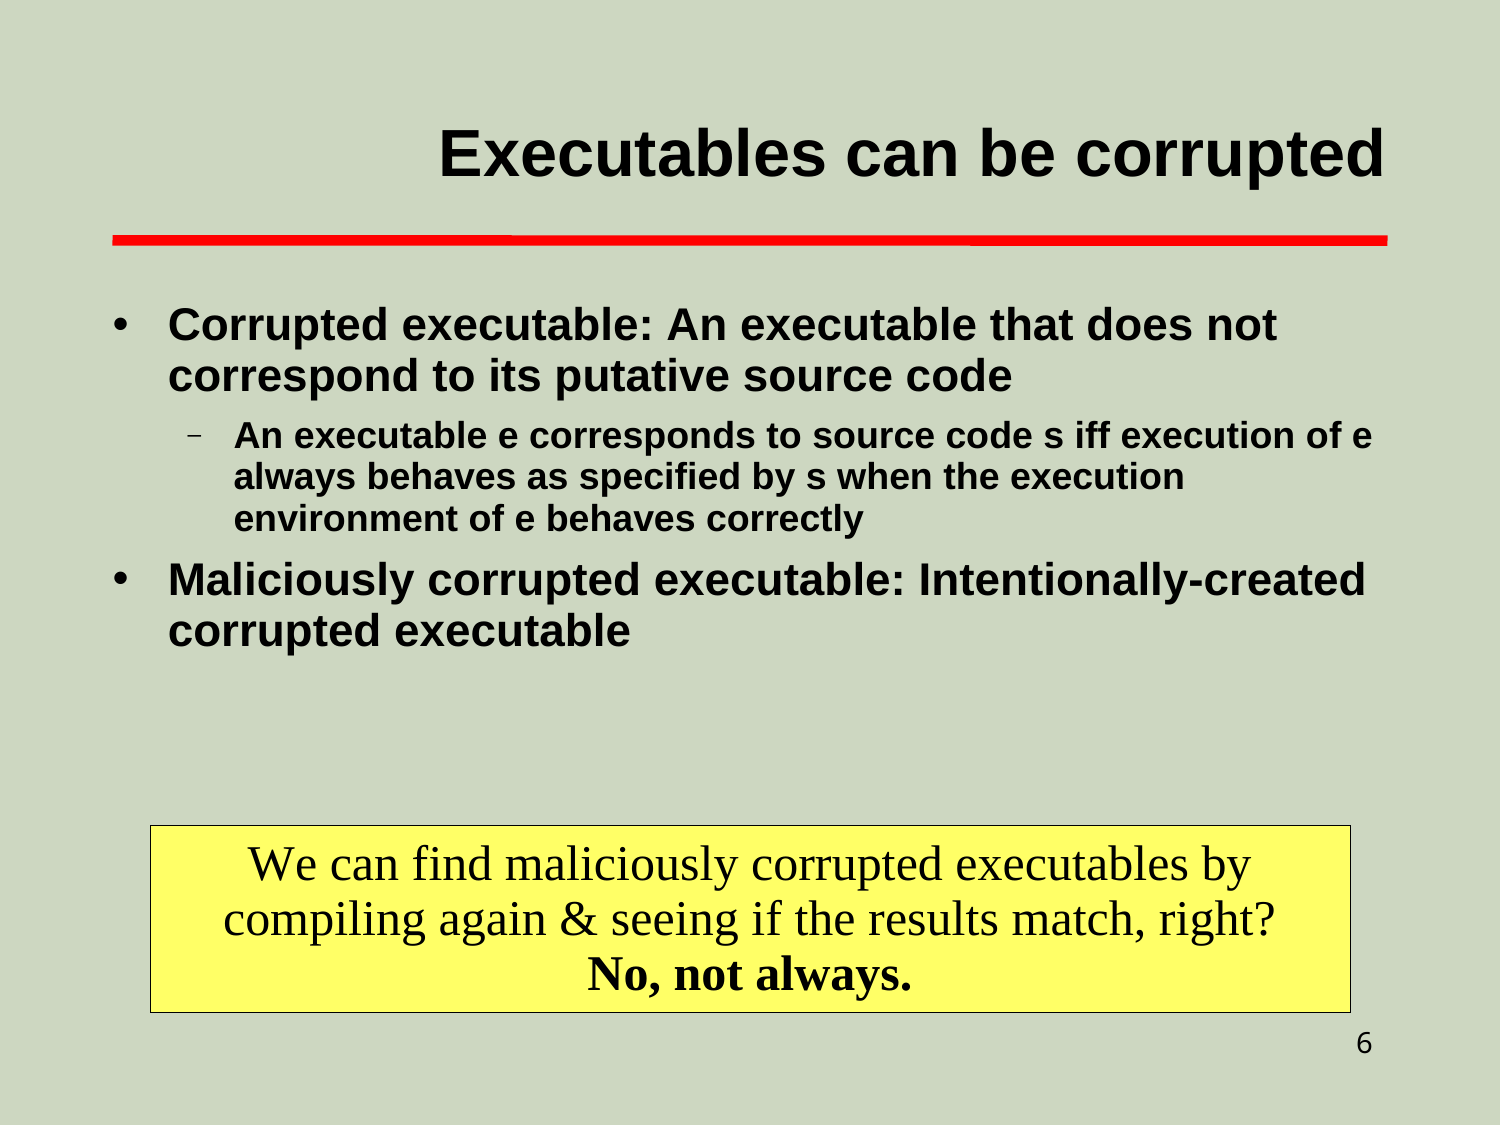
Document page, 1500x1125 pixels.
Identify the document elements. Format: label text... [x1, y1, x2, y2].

text_box We can find maliciously corrupted executables by compiling again & seeing if the results match, right? No, not always. [150, 825, 1351, 1013]
title Executables can be corrupted [124, 93, 1387, 216]
list Corrupted executable: An executable that does not correspond to its putative source code An executable e corresponds to source code s iff execution of e always behaves as specified by s when the execution environment of e behaves correctly Maliciously corrupted executable: Intentionally-created corrupted executable [112, 299, 1387, 1099]
